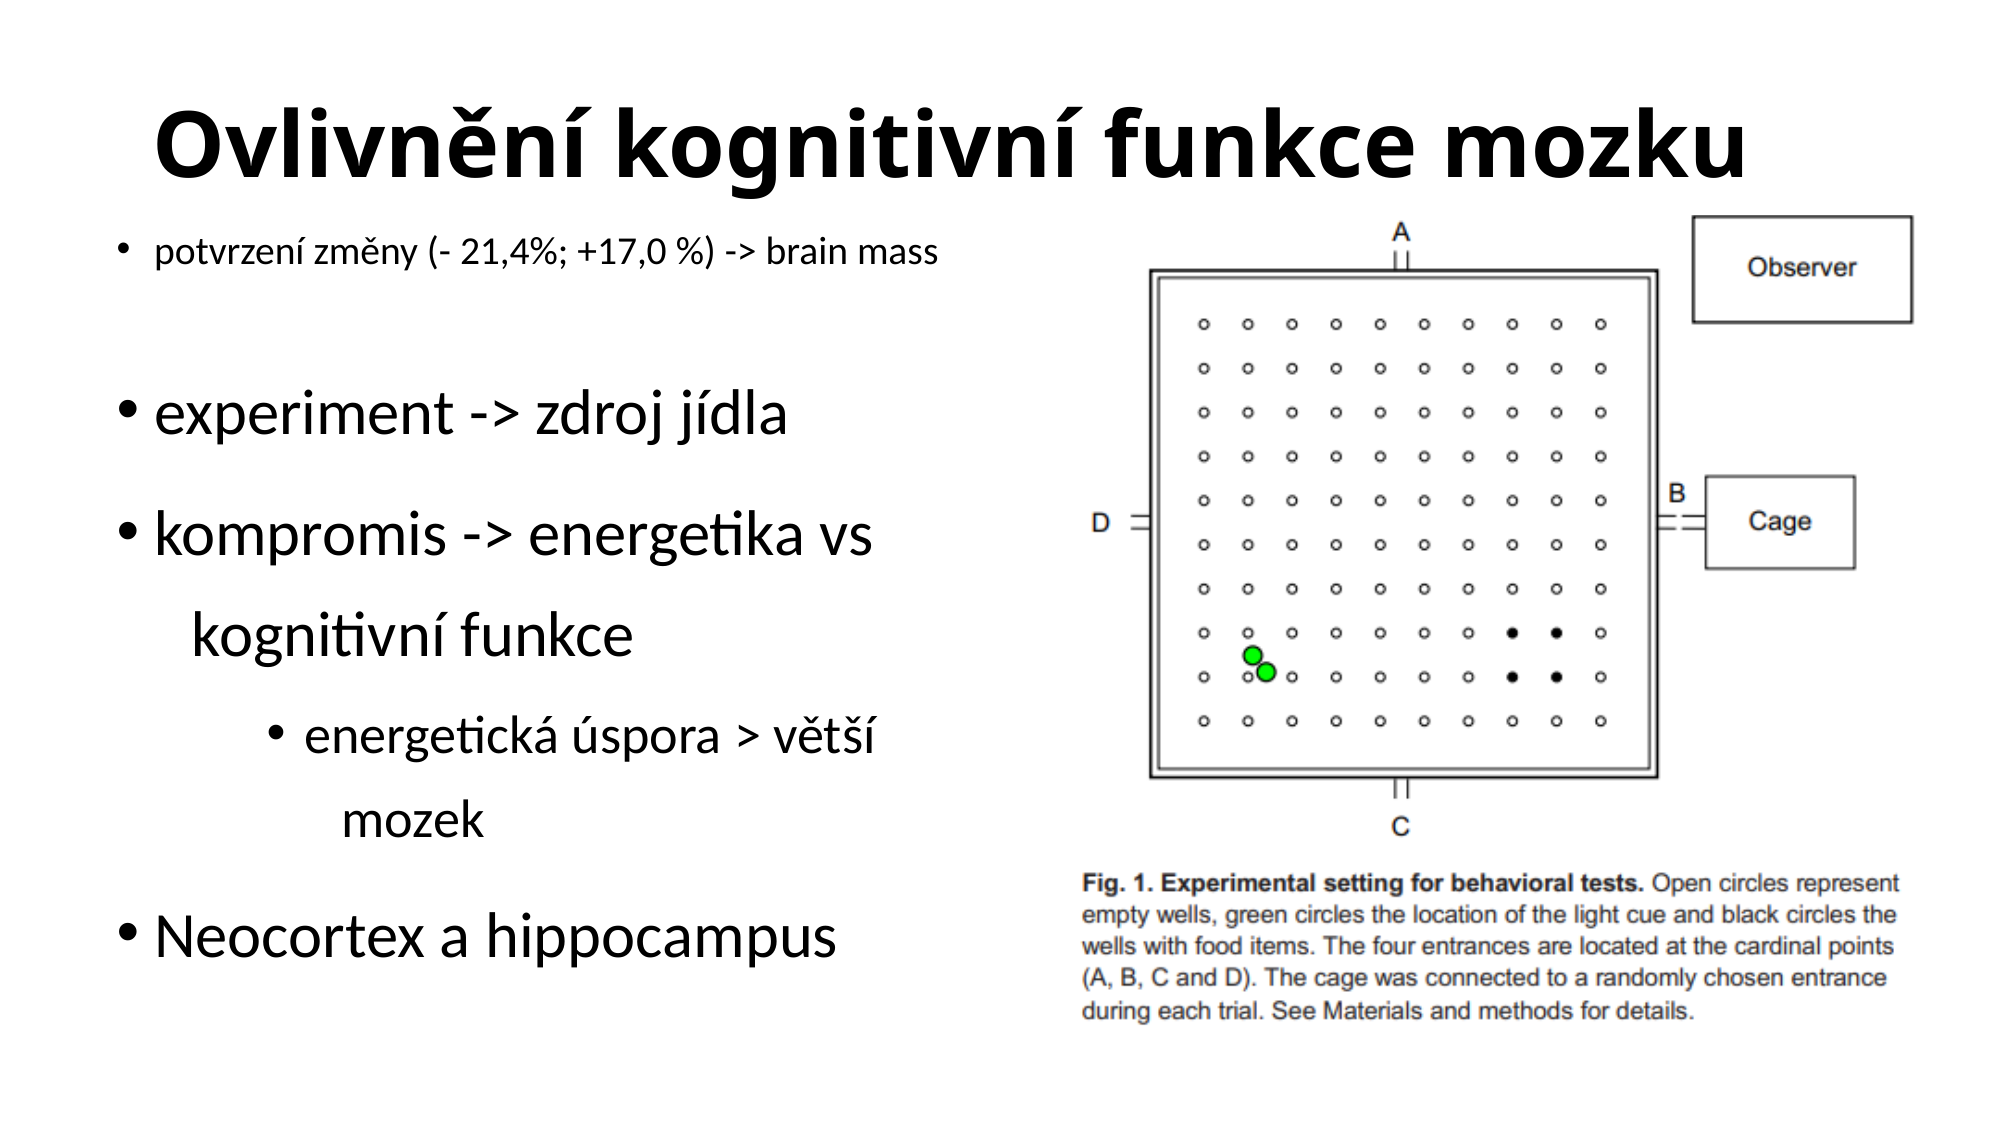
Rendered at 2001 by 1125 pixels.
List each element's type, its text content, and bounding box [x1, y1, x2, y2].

picture [1063, 215, 1927, 1034]
title Ovlivnění kognitivní funkce mozku [137, 38, 1863, 257]
list potvrzení změny (- 21,4%; +17,0 %) -> brain mass experiment -> zdroj jídla kompromis -> energetika vs kognitivní funkce energetická úspora > větší mozek Neocortex a hippocampus [101, 230, 1028, 1018]
